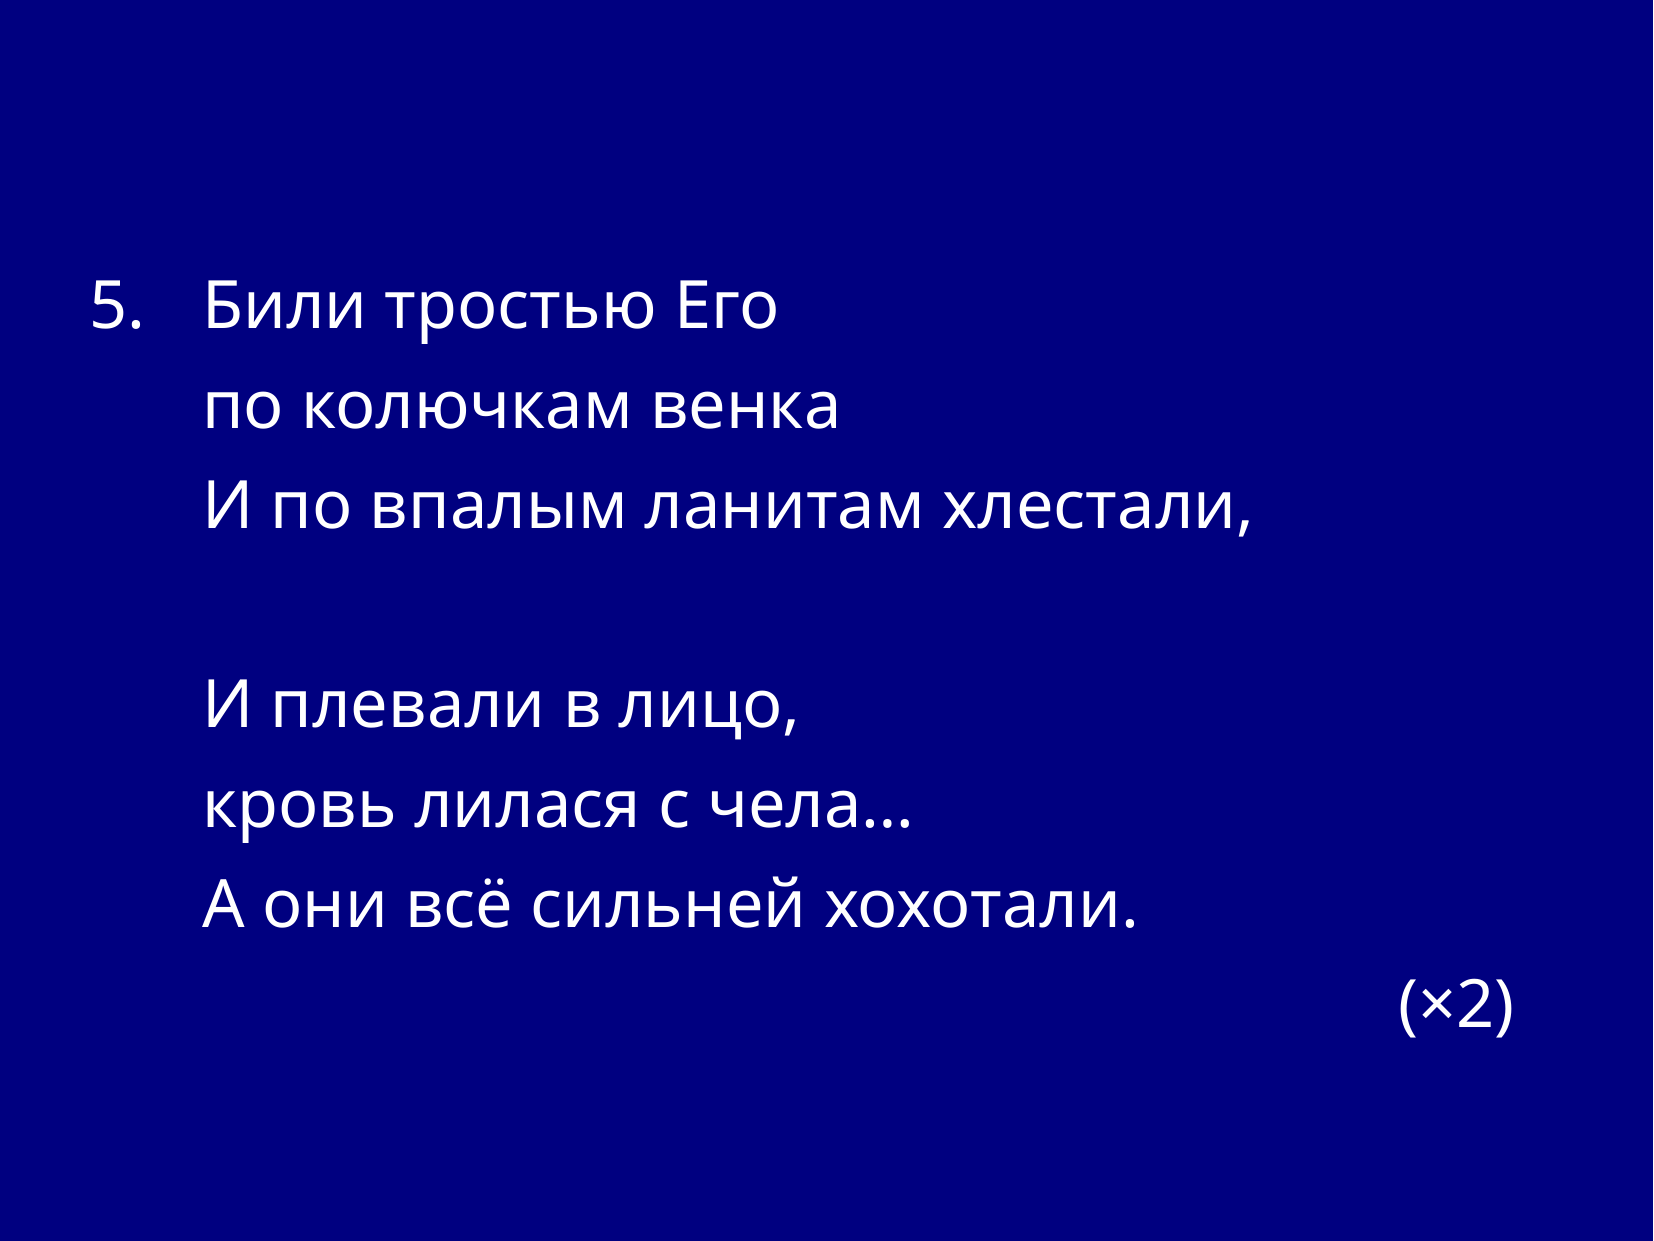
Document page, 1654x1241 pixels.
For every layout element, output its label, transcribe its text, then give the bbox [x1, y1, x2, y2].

text_box 5. Били тростью Его по колючкам венка И по впалым ланитам хлестали, И плевали в лицо, кровь лилася с чела… А они всё сильней хохотали. (×2) [75, 150, 1576, 1163]
